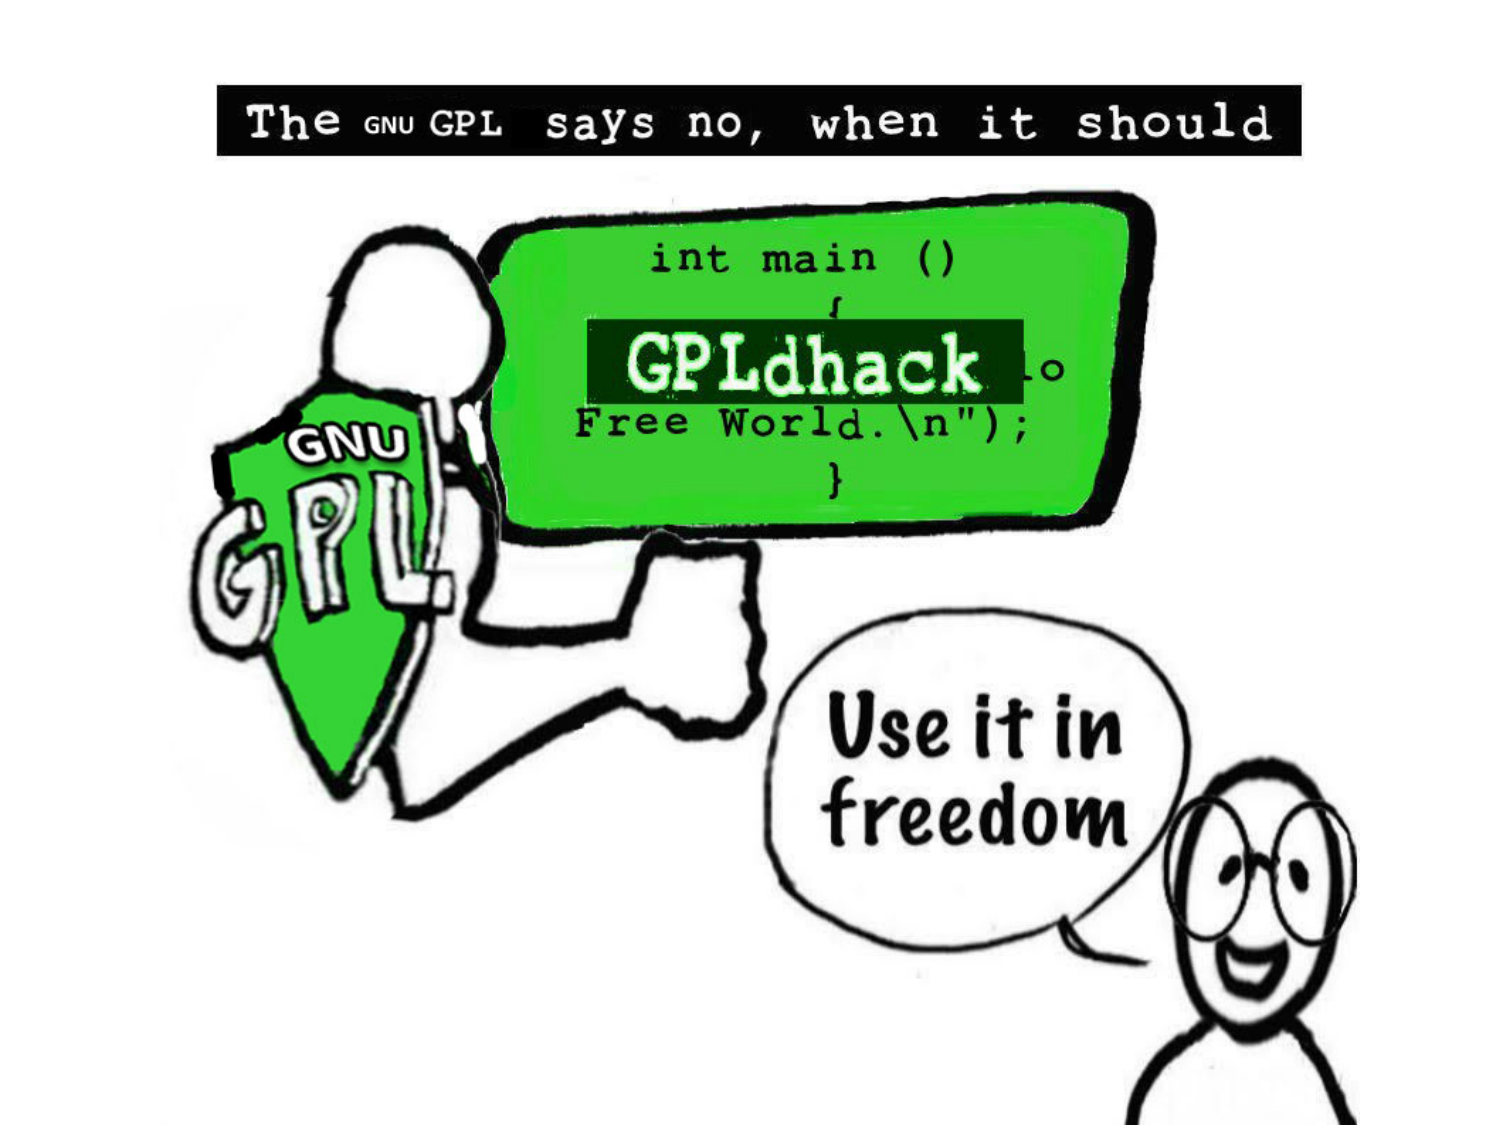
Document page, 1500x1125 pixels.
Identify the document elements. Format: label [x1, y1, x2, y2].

picture [159, 3, 1360, 1125]
